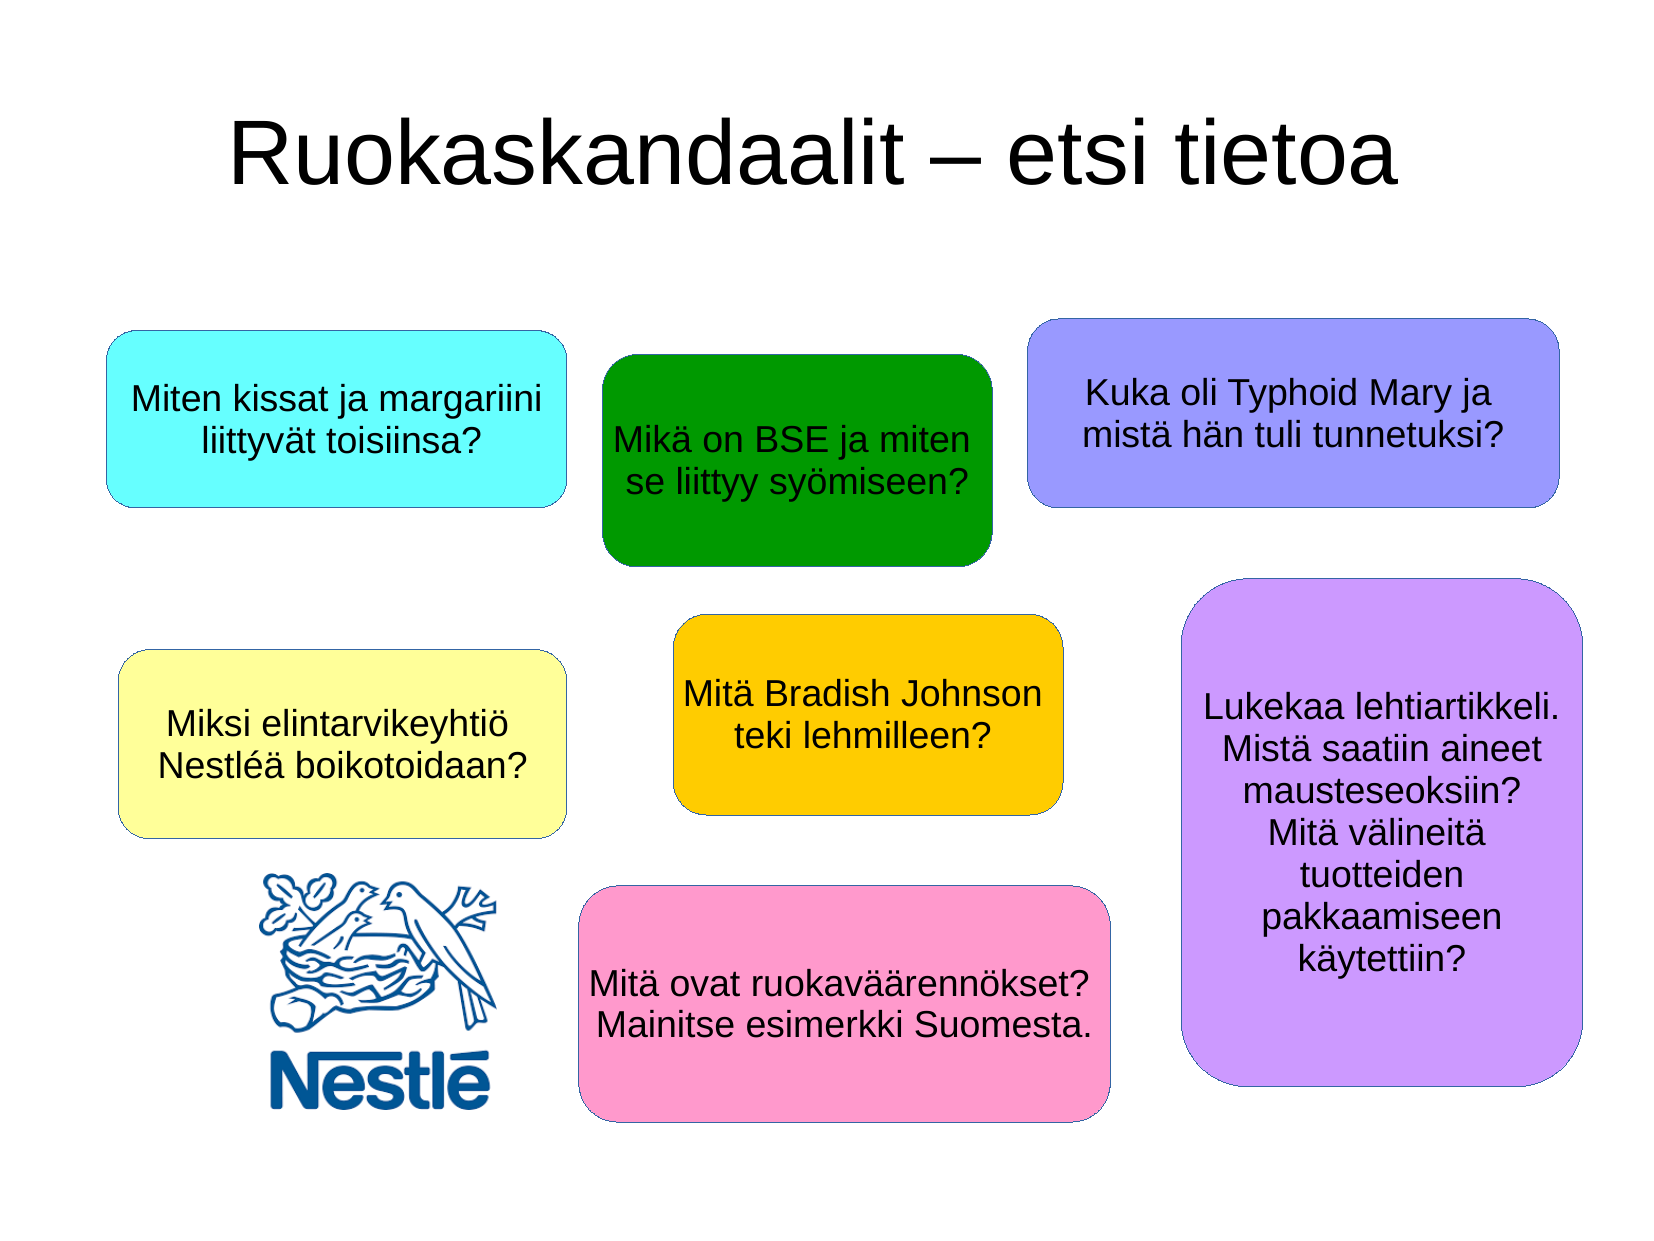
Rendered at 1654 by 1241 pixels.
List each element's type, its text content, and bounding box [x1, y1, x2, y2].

text_box Lukekaa lehtiartikkeli. Mistä saatiin aineet mausteseoksiin? Mitä välineitä tuotteiden pakkaamiseen käytettiin? [1181, 578, 1583, 1087]
text_box Mitä ovat ruokaväärennökset? Mainitse esimerkki Suomesta. [578, 885, 1111, 1123]
picture [259, 873, 497, 1110]
text_box Miten kissat ja margariini liittyvät toisiinsa? [106, 330, 567, 508]
text_box Mikä on BSE ja miten se liittyy syömiseen? [602, 354, 993, 567]
title Ruokaskandaalit – etsi tietoa [82, 49, 1571, 257]
text_box Miksi elintarvikeyhtiö Nestléä boikotoidaan? [118, 649, 567, 839]
text_box Mitä Bradish Johnson teki lehmilleen? [673, 614, 1064, 816]
text_box Kuka oli Typhoid Mary ja mistä hän tuli tunnetuksi? [1027, 318, 1560, 508]
